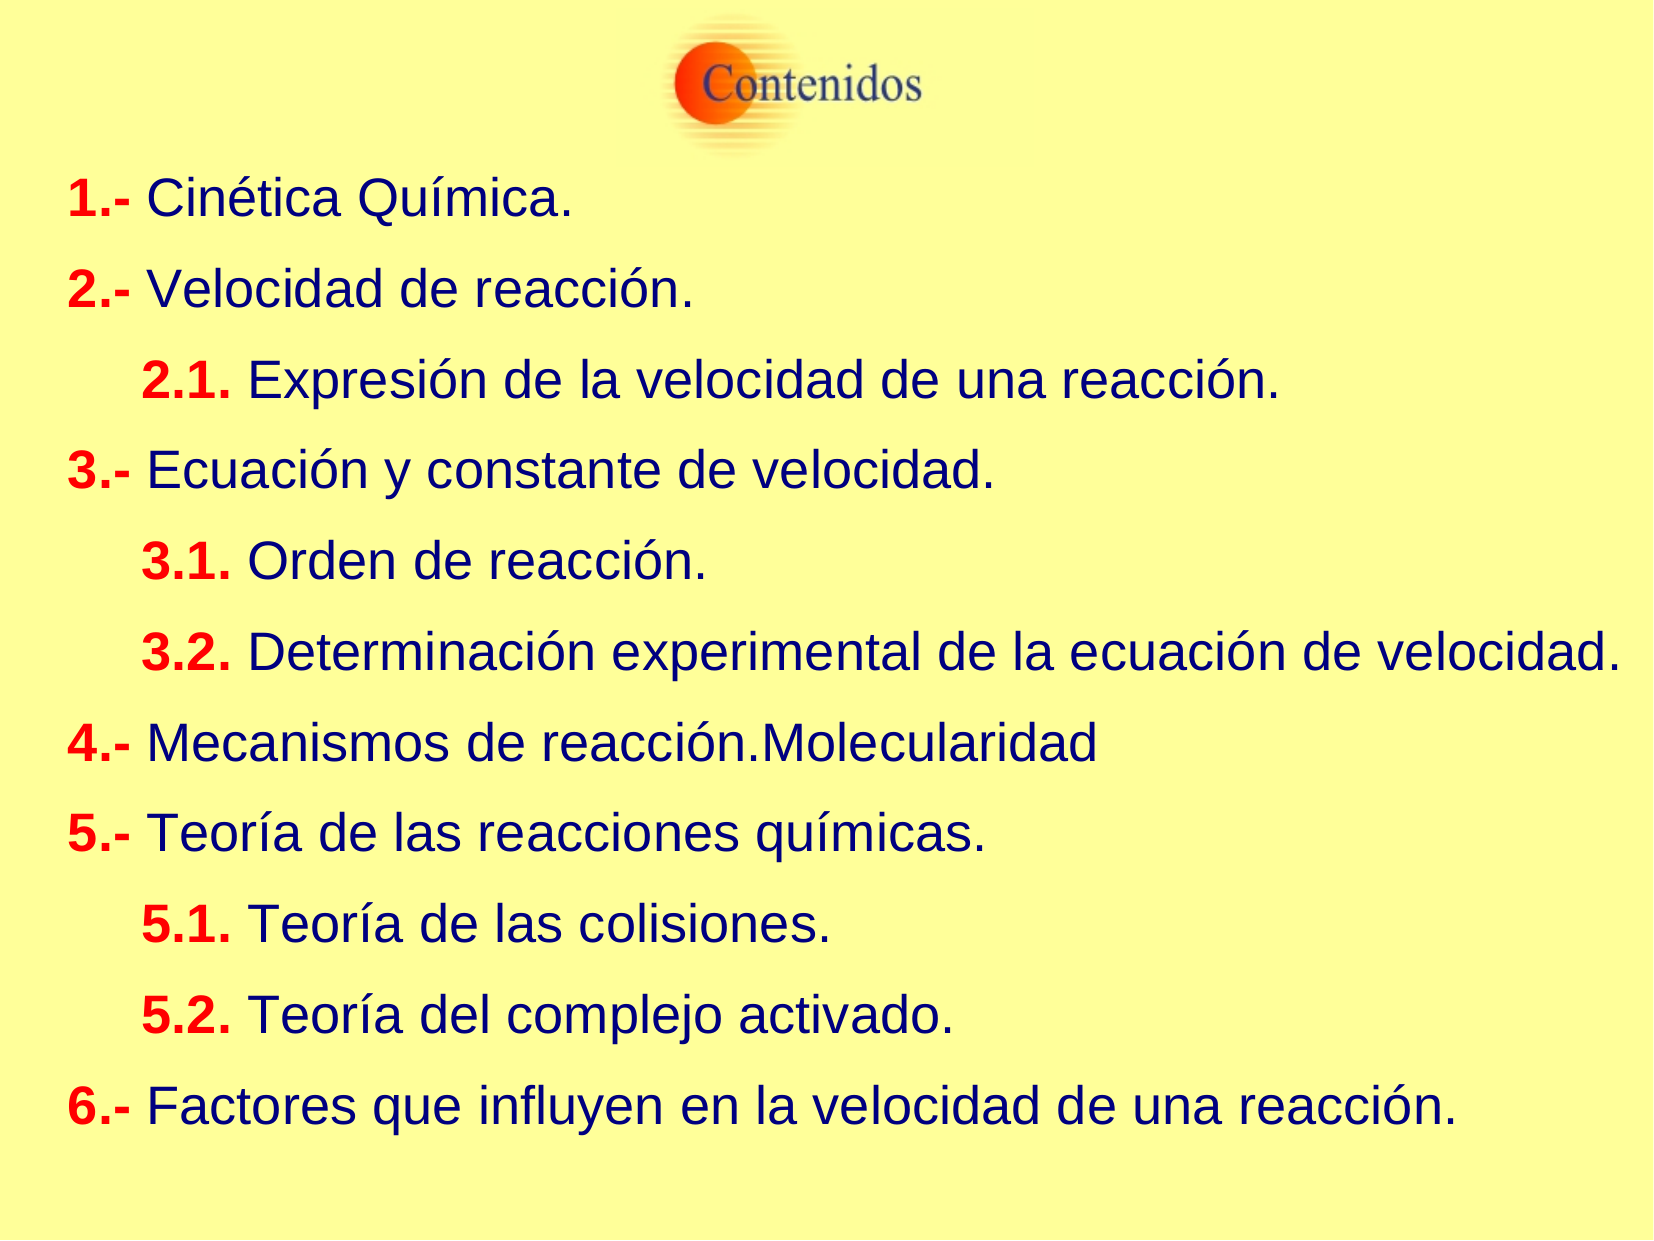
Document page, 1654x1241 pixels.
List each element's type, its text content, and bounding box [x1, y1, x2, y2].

picture [616, 8, 1034, 167]
text_box 1.- Cinética Química. 2.- Velocidad de reacción. 2.1. Expresión de la velocidad de una reacción. 3.- Ecuación y constante de velocidad. 3.1. Orden de reacción. 3.2. Determinación experimental de la ecuación de velocidad. 4.- Mecanismos de reacción.Molecularidad 5.- Teoría de las reacciones químicas. 5.1. Teoría de las colisiones. 5.2. Teoría del complejo activado. 6.- Factores que influyen en la velocidad de una reacción. [53, 129, 1648, 1223]
